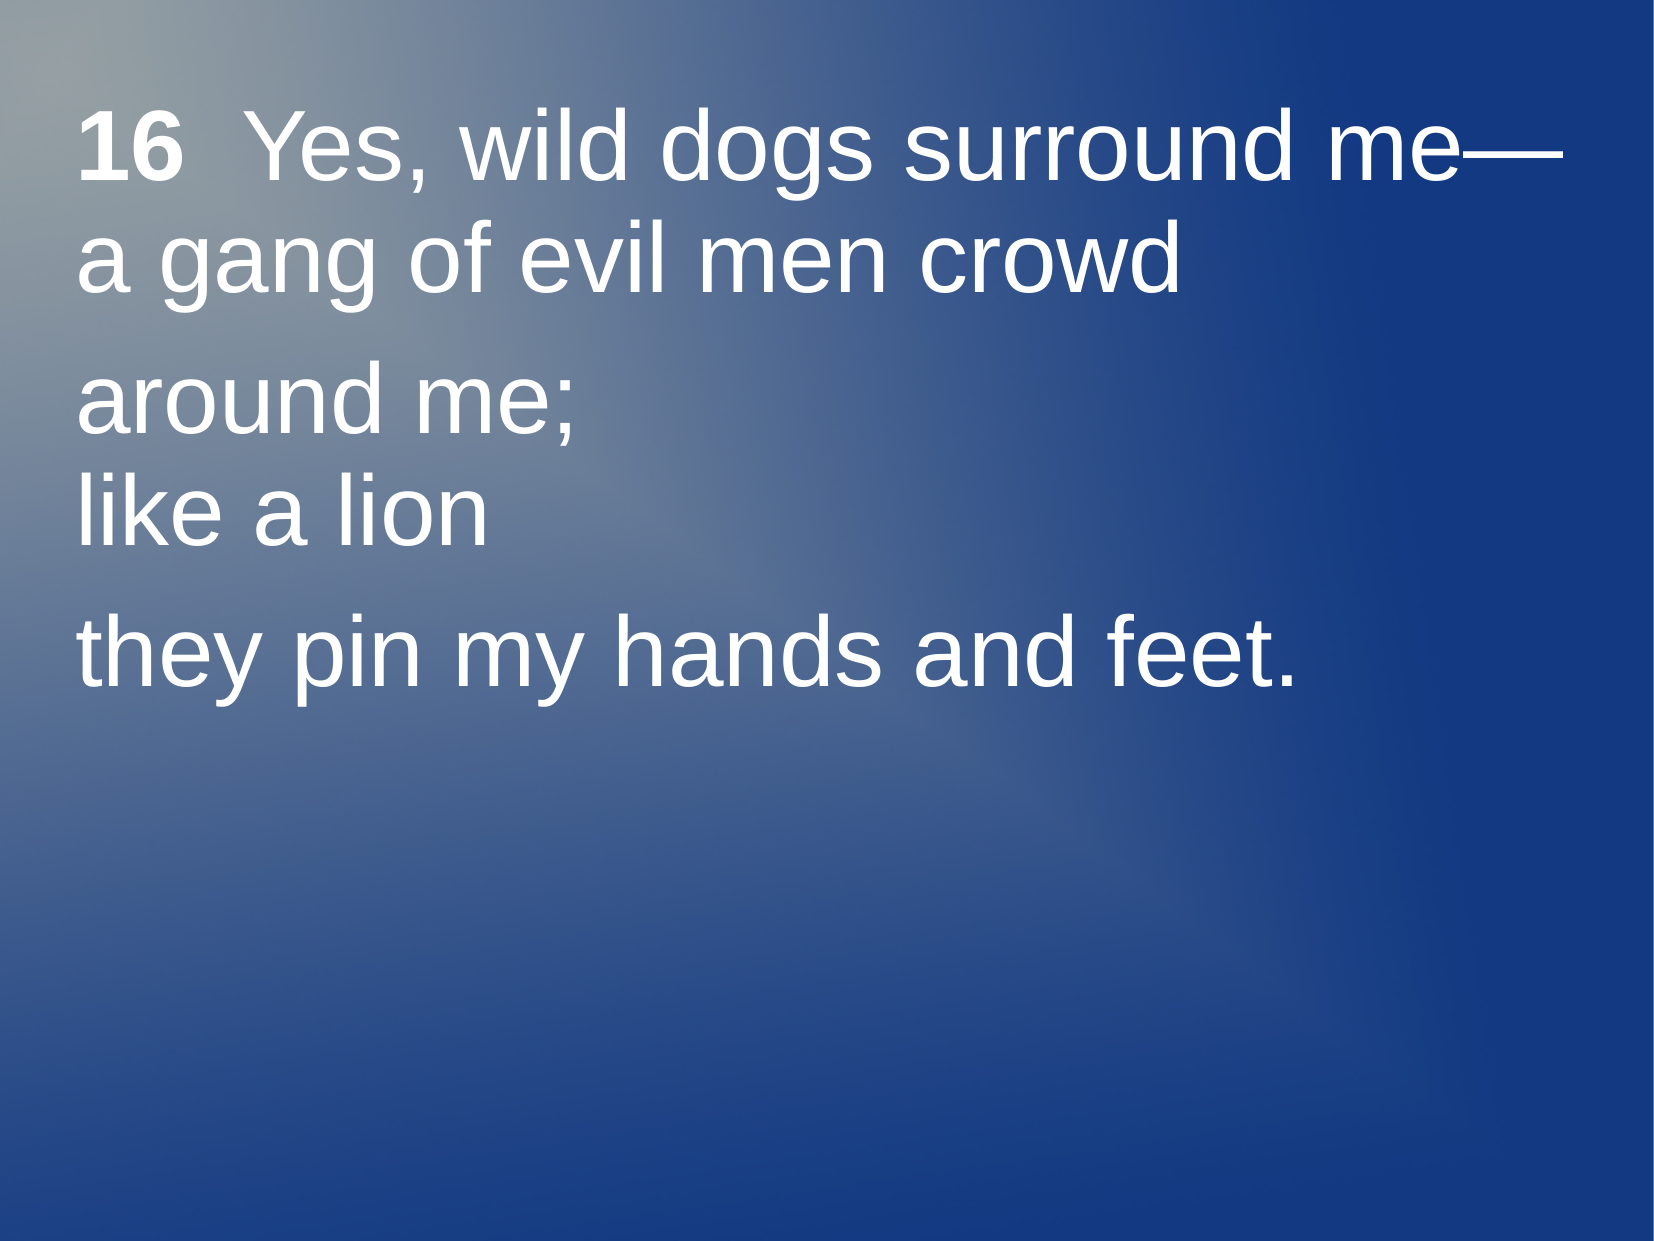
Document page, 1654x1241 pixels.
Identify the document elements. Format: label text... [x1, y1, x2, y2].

list 16 Yes, wild dogs surround me— a gang of evil men crowd around me; like a lion they pin my hands and feet. [75, 90, 1606, 1241]
picture [0, 0, 1654, 1241]
